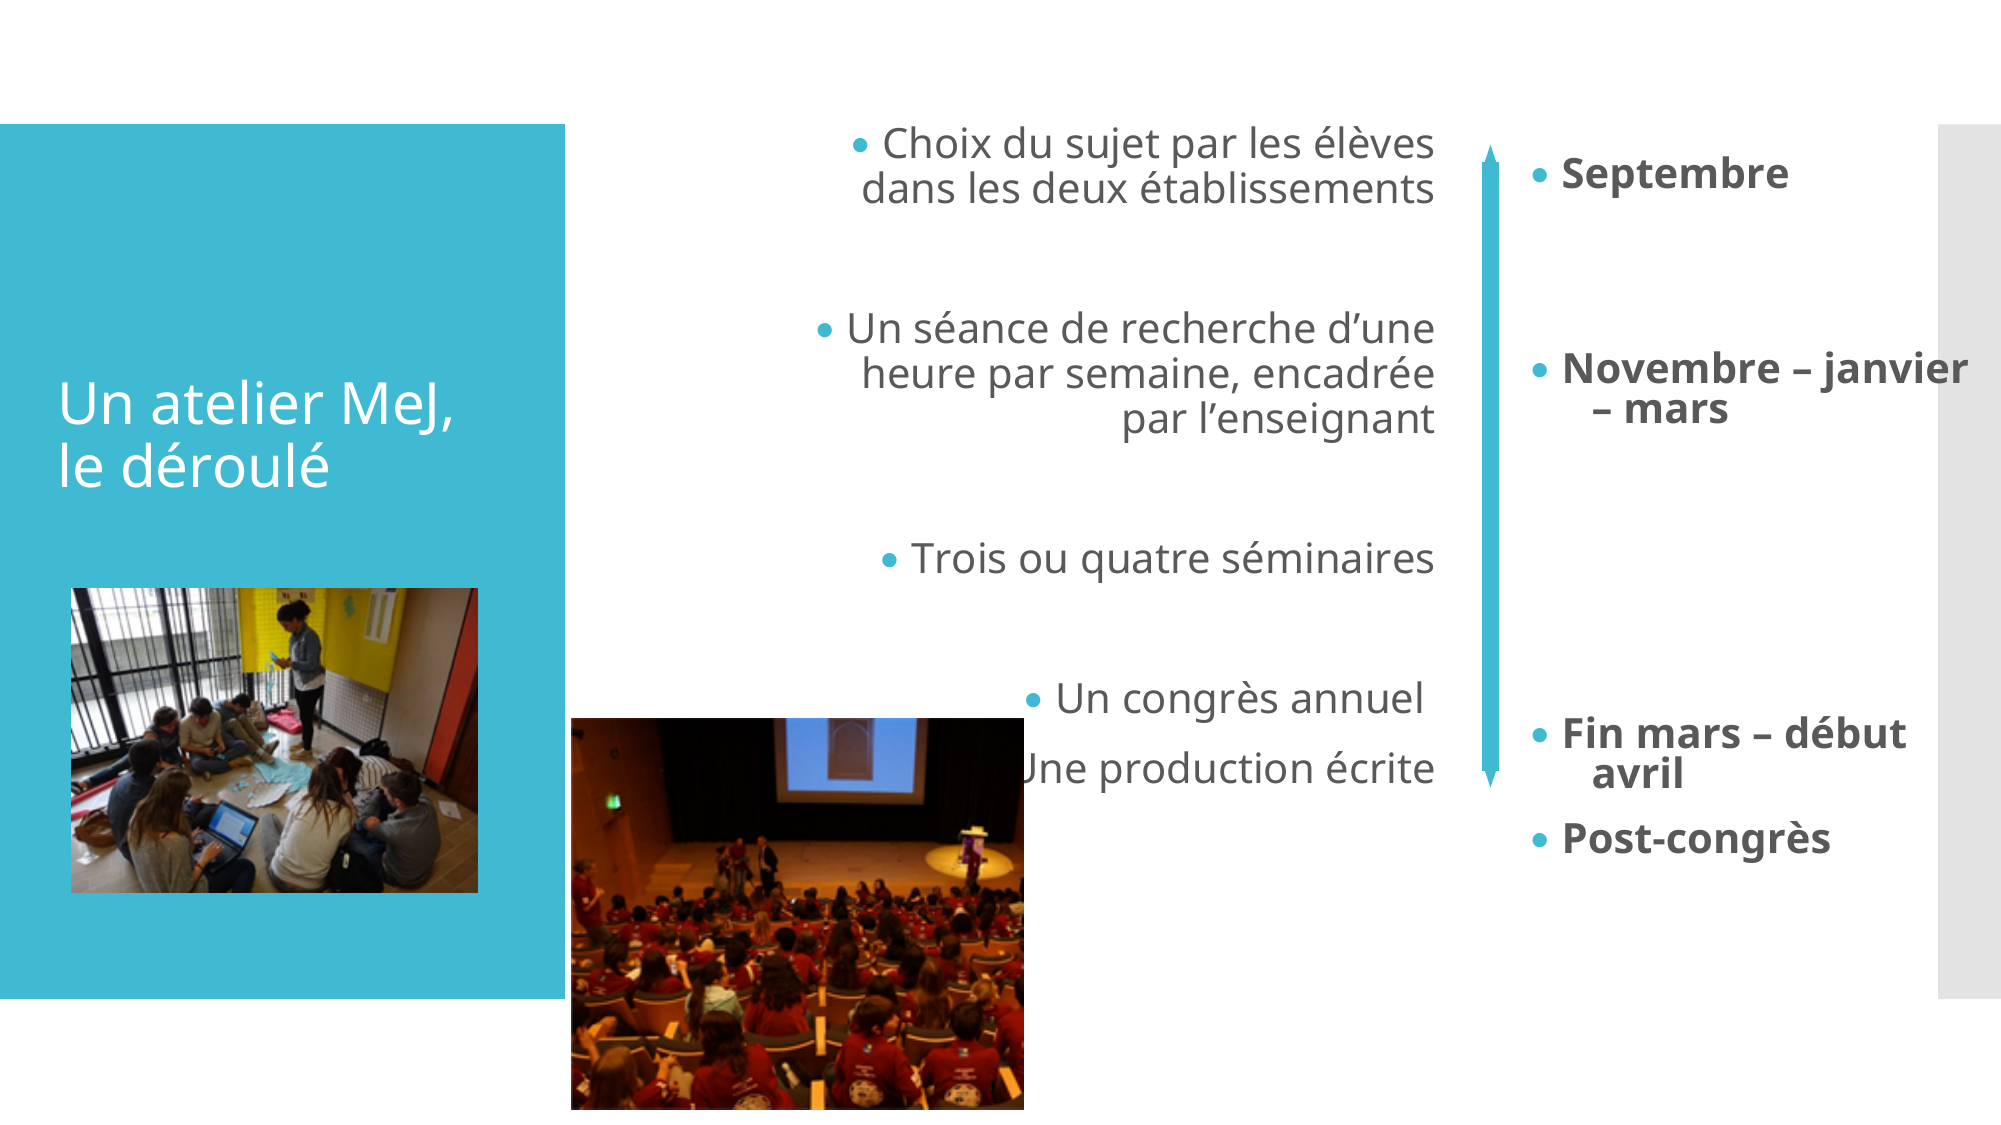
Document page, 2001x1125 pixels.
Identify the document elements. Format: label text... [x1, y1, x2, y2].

text_box Septembre Novembre – janvier – mars Fin mars – début avril Post-congrès [1516, 149, 2000, 836]
title Un atelier MeJ, le déroulé [41, 187, 507, 578]
picture [71, 588, 478, 893]
picture [571, 718, 1024, 1110]
list Choix du sujet par les élèves dans les deux établissements Un séance de recherche d’une heure par semaine, encadrée par l’enseignant Trois ou quatre séminaires Un congrès annuel Une production écrite [785, 106, 1451, 879]
